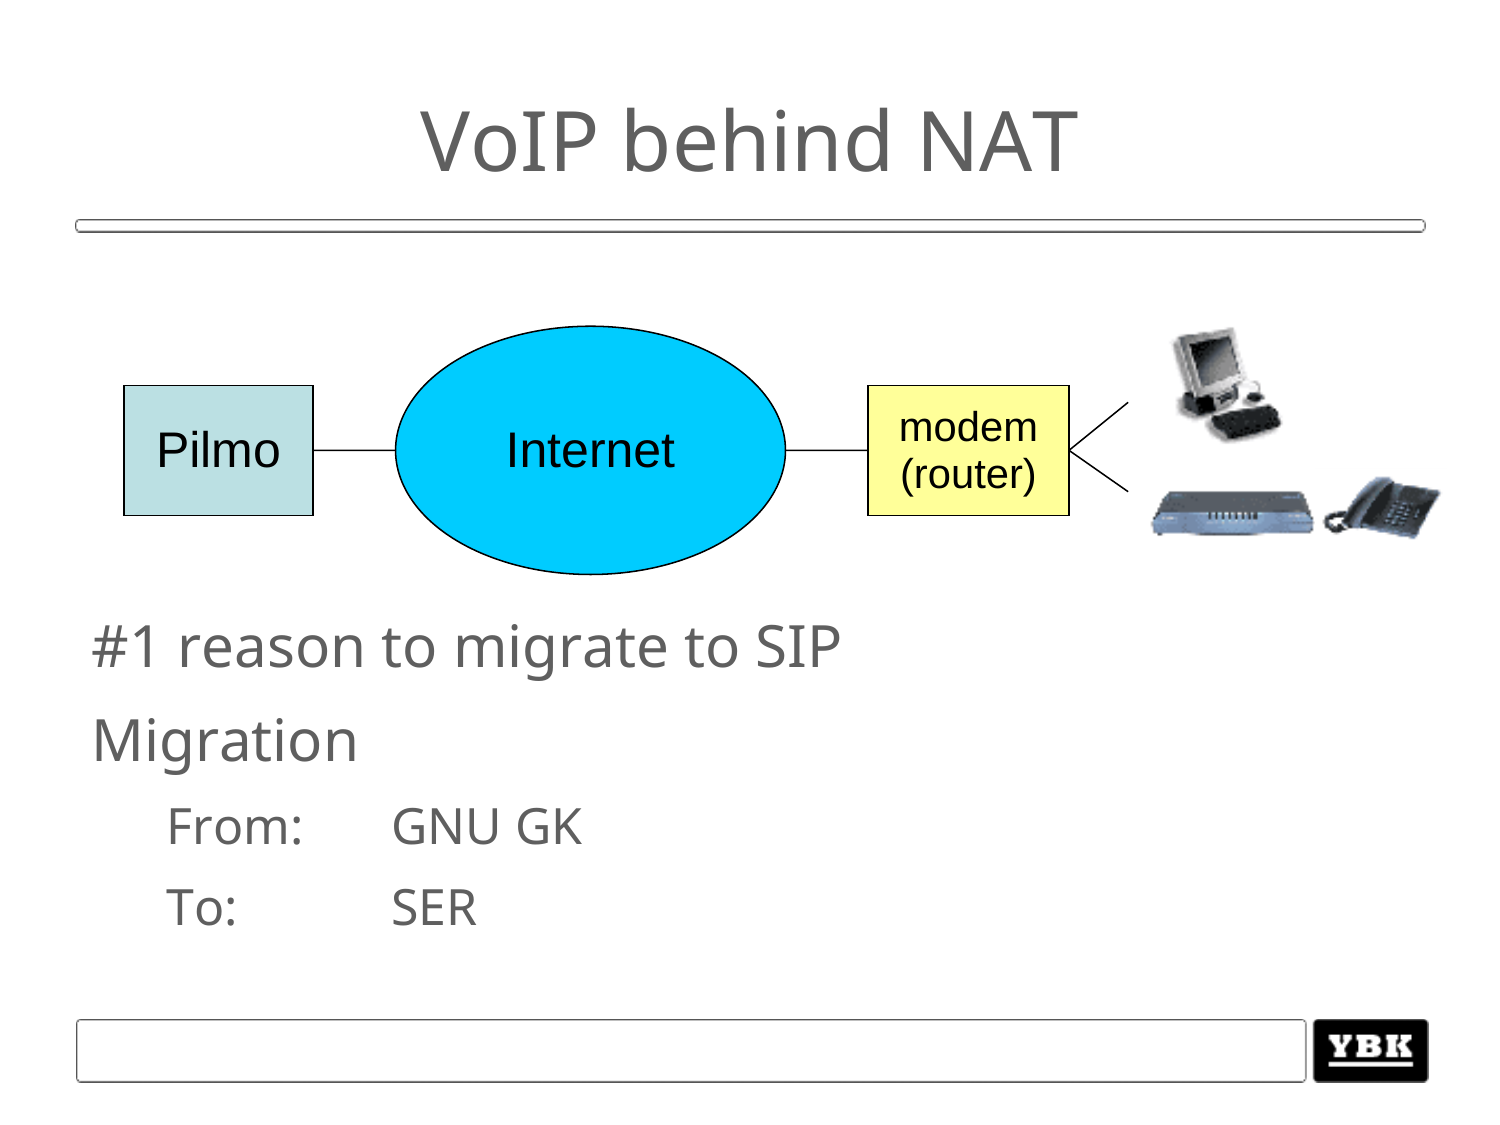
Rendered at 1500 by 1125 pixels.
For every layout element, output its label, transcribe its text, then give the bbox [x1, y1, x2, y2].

text_box #1 reason to migrate to SIP Migration From: GNU GK To: SER [76, 597, 1427, 988]
picture [76, 1019, 1429, 1083]
title VoIP behind NAT [75, 45, 1426, 233]
text_box Internet [395, 326, 786, 575]
text_box modem (router) [868, 385, 1070, 516]
chart [1125, 467, 1447, 550]
chart [1150, 312, 1292, 458]
text_box Pilmo [123, 385, 313, 516]
